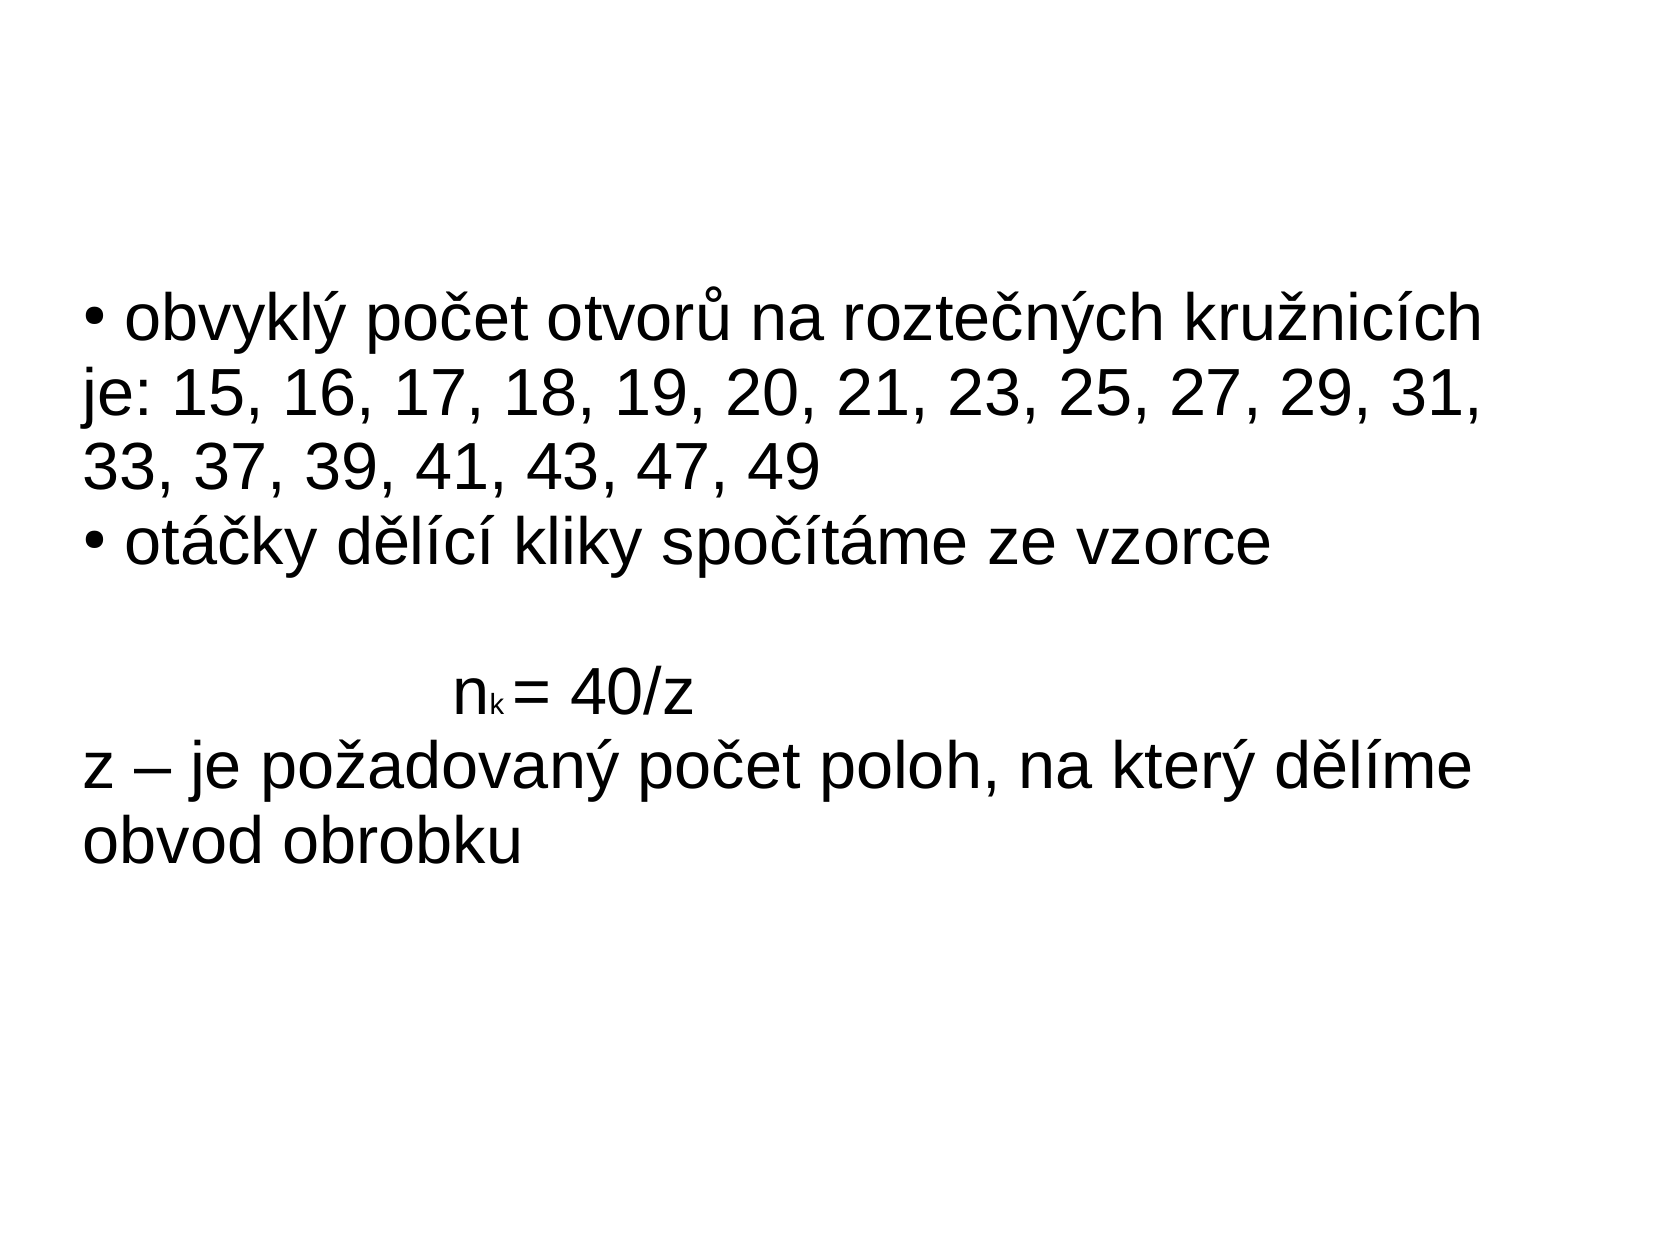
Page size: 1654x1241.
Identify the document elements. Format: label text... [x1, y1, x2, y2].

subtitle obvyklý počet otvorů na roztečných kružnicích je: 15, 16, 17, 18, 19, 20, 21, 23, 25, 27, 29, 31, 33, 37, 39, 41, 43, 47, 49 otáčky dělící kliky spočítáme ze vzorce nk = 40/z z – je požadovaný počet poloh, na který dělíme obvod obrobku [82, 56, 1571, 1102]
